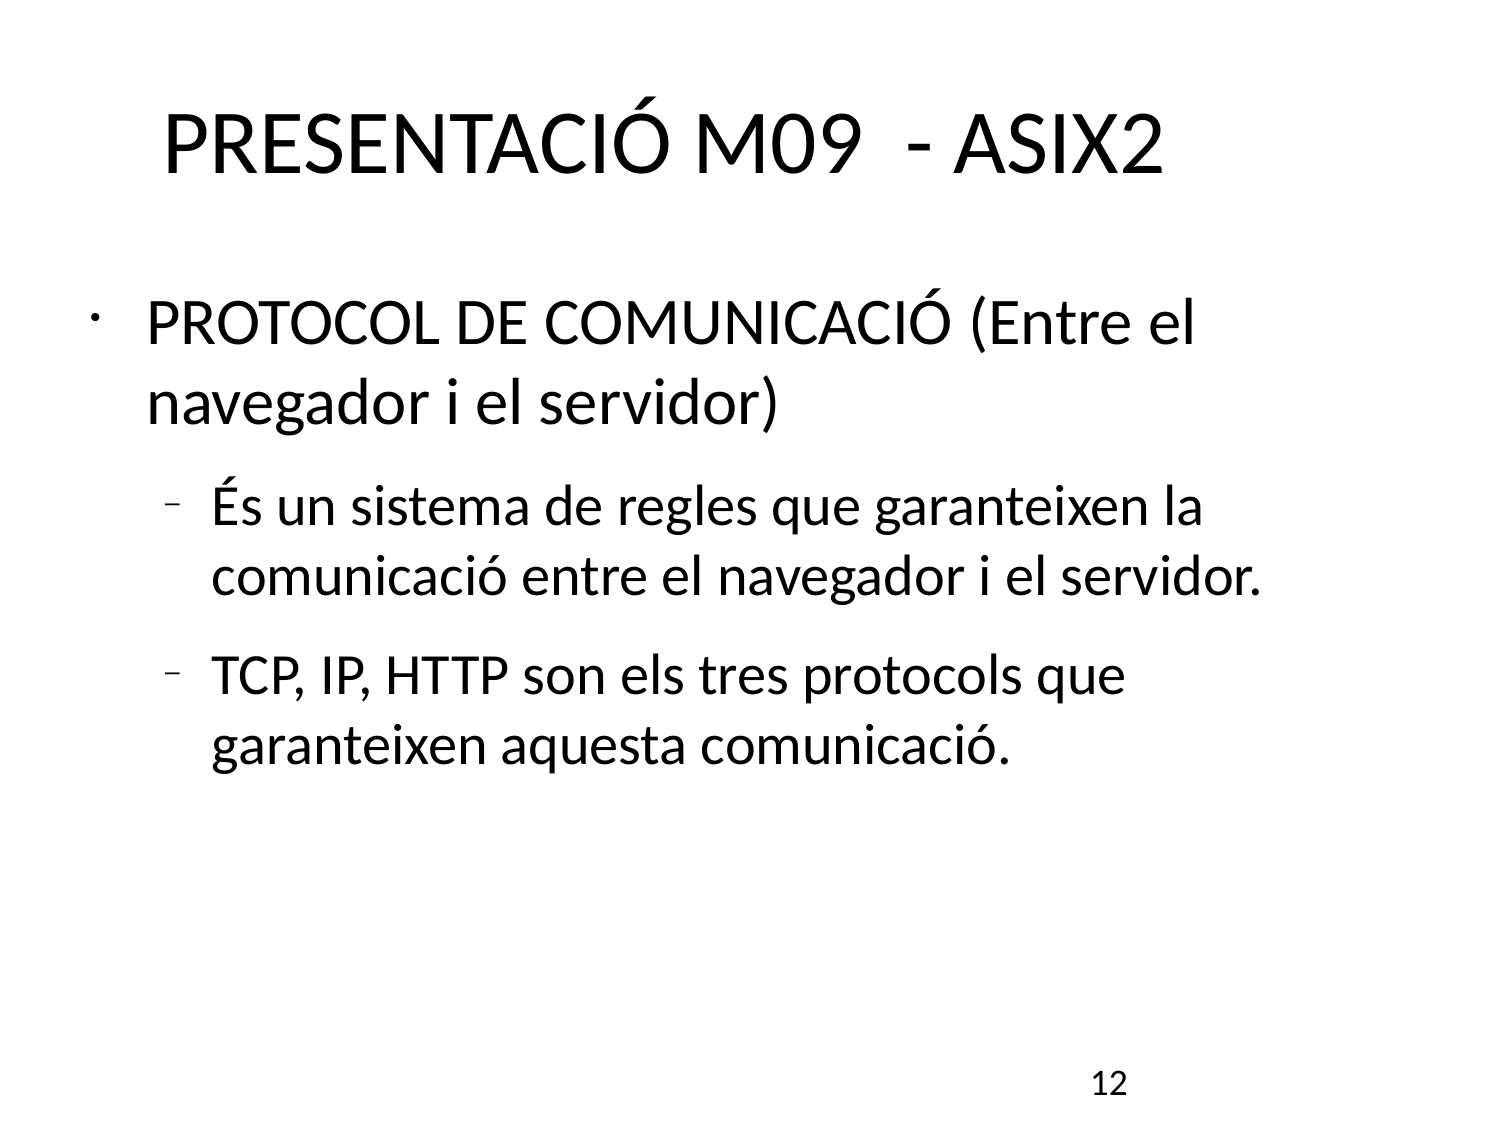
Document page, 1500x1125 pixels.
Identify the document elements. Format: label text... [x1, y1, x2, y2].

list PROTOCOL DE COMUNICACIÓ (Entre el navegador i el servidor) És un sistema de regles que garanteixen la comunicació entre el navegador i el servidor. TCP, IP, HTTP son els tres protocols que garanteixen aquesta comunicació. [75, 262, 1425, 1005]
text_box PRESENTACIÓ M09 - ASIX2 [147, 43, 1182, 258]
